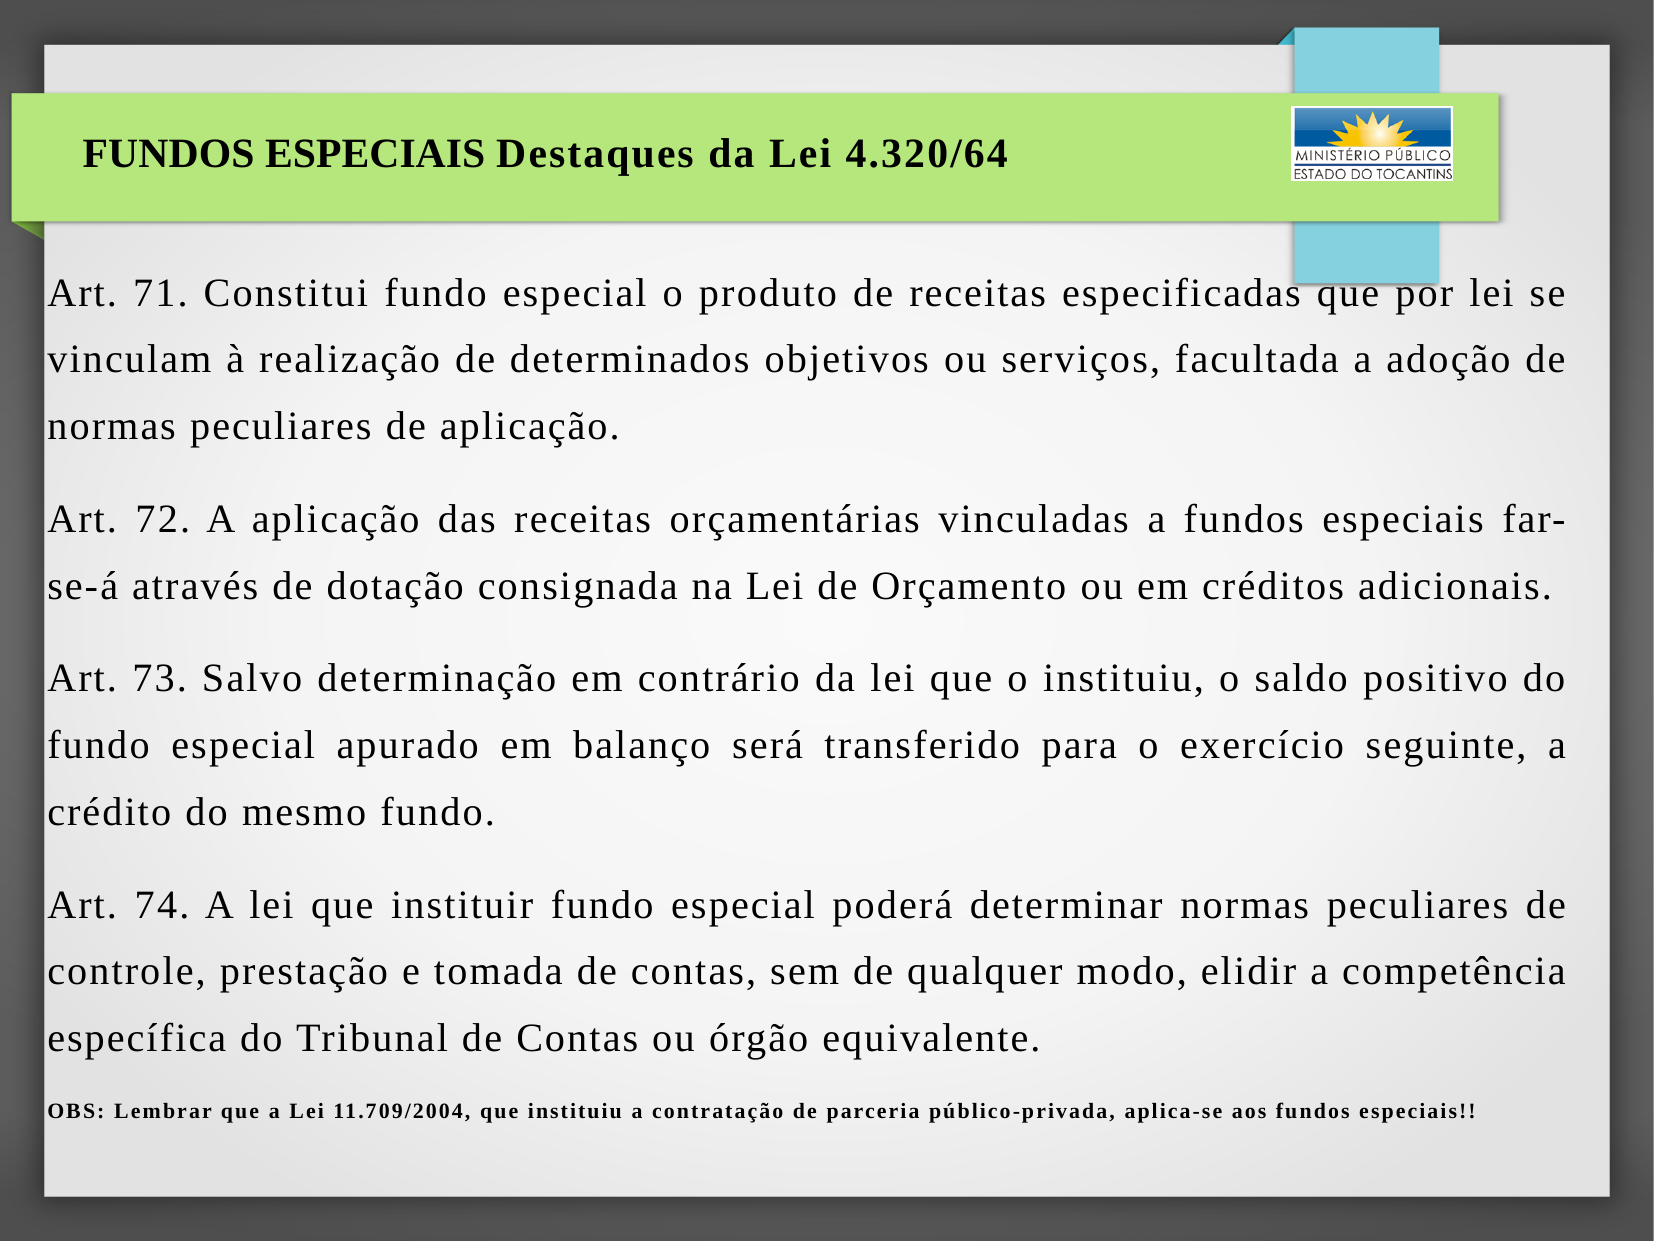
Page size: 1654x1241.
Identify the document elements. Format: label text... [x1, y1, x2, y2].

title FUNDOS ESPECIAIS Destaques da Lei 4.320/64 [82, 94, 1264, 213]
list Art. 71. Constitui fundo especial o produto de receitas especificadas que por lei se vinculam à realização de determinados objetivos ou serviços, facultada a adoção de normas peculiares de aplicação. Art. 72. A aplicação das receitas orçamentárias vinculadas a fundos especiais far-se-á através de dotação consignada na Lei de Orçamento ou em créditos adicionais. Art. 73. Salvo determinação em contrário da lei que o instituiu, o saldo positivo do fundo especial apurado em balanço será transferido para o exercício seguinte, a crédito do mesmo fundo. Art. 74. A lei que instituir fundo especial poderá determinar normas peculiares de controle, prestação e tomada de contas, sem de qualquer modo, elidir a competência específica do Tribunal de Contas ou órgão equivalente. OBS: Lembrar que a Lei 11.709/2004, que instituiu a contratação de parceria público-privada, aplica-se aos fundos especiais!! [47, 248, 1571, 1193]
picture [0, 0, 1654, 1241]
